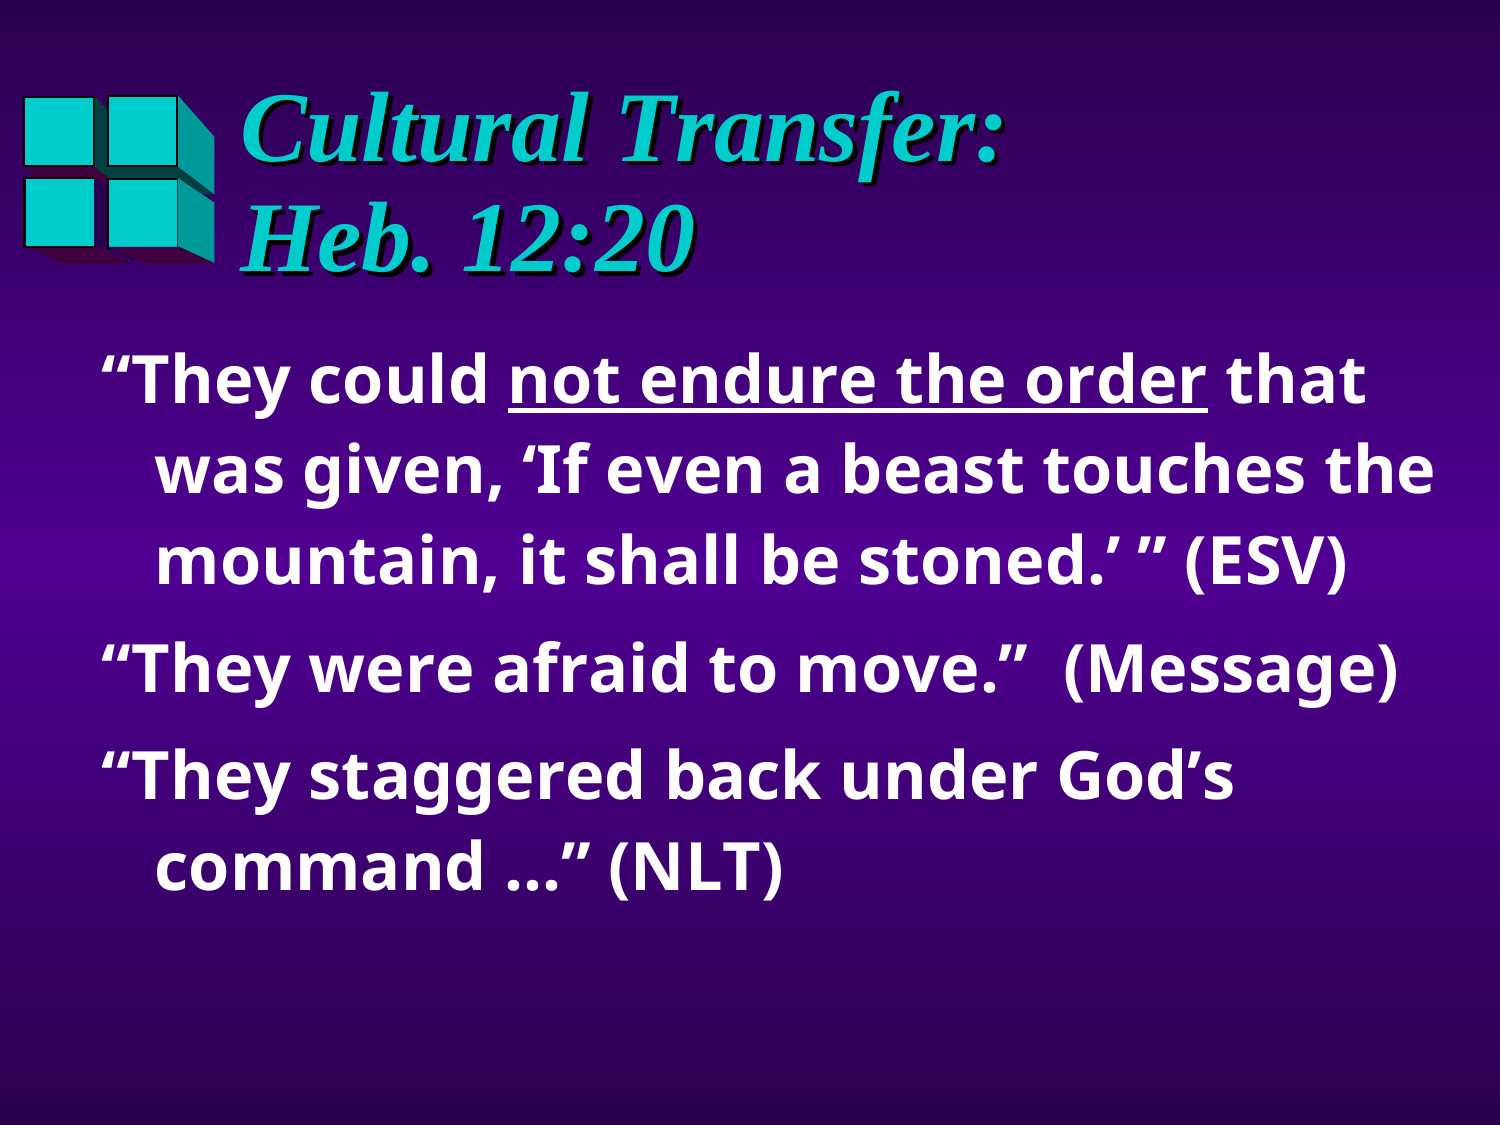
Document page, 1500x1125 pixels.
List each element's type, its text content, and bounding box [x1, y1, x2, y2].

list “They could not endure the order that was given, ‘If even a beast touches the mountain, it shall be stoned.’ ” (ESV) “They were afraid to move.” (Message) “They staggered back under God’s command ...” (NLT) [87, 324, 1475, 1001]
title Cultural Transfer: Heb. 12:20 [224, 64, 1388, 302]
